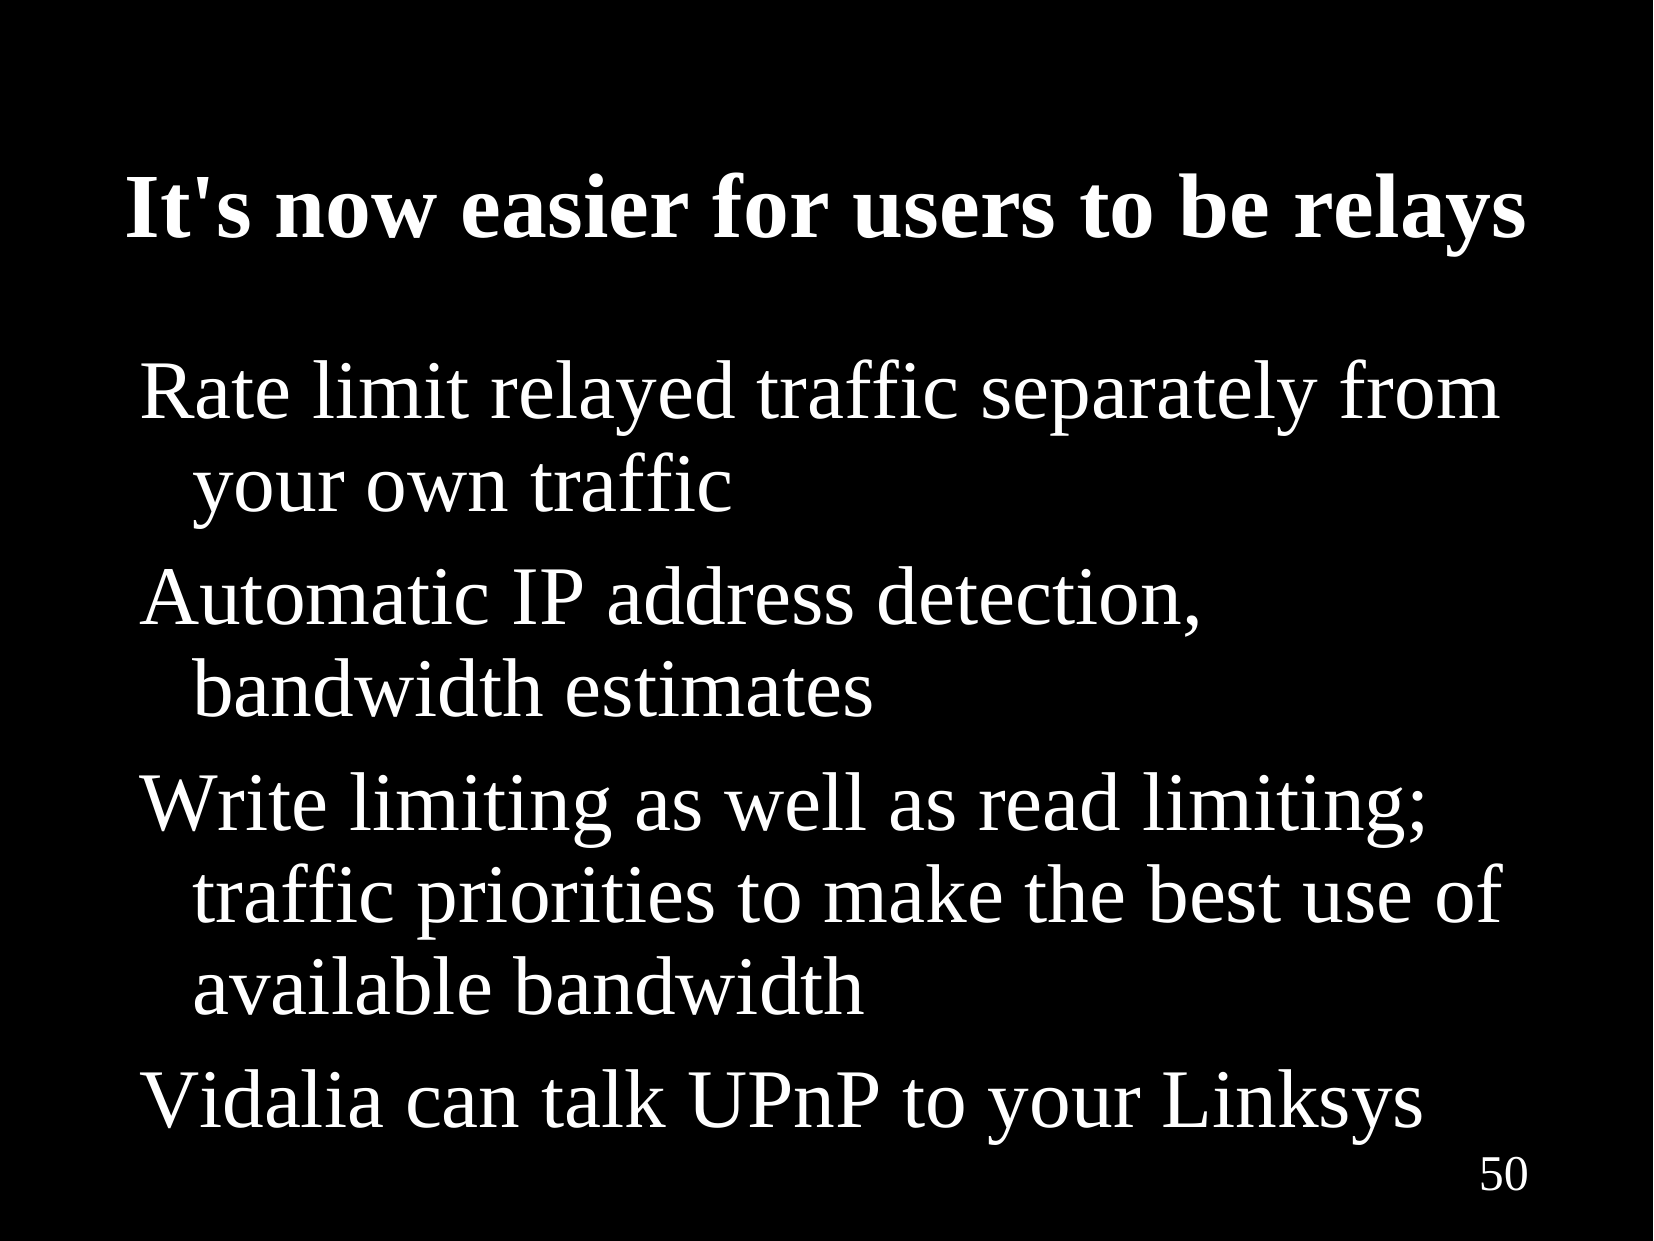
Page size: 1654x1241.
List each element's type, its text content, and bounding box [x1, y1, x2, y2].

list Rate limit relayed traffic separately from your own traffic Automatic IP address detection, bandwidth estimates Write limiting as well as read limiting; traffic priorities to make the best use of available bandwidth Vidalia can talk UPnP to your Linksys [121, 344, 1534, 1146]
title It's now easier for users to be relays [121, 102, 1534, 311]
